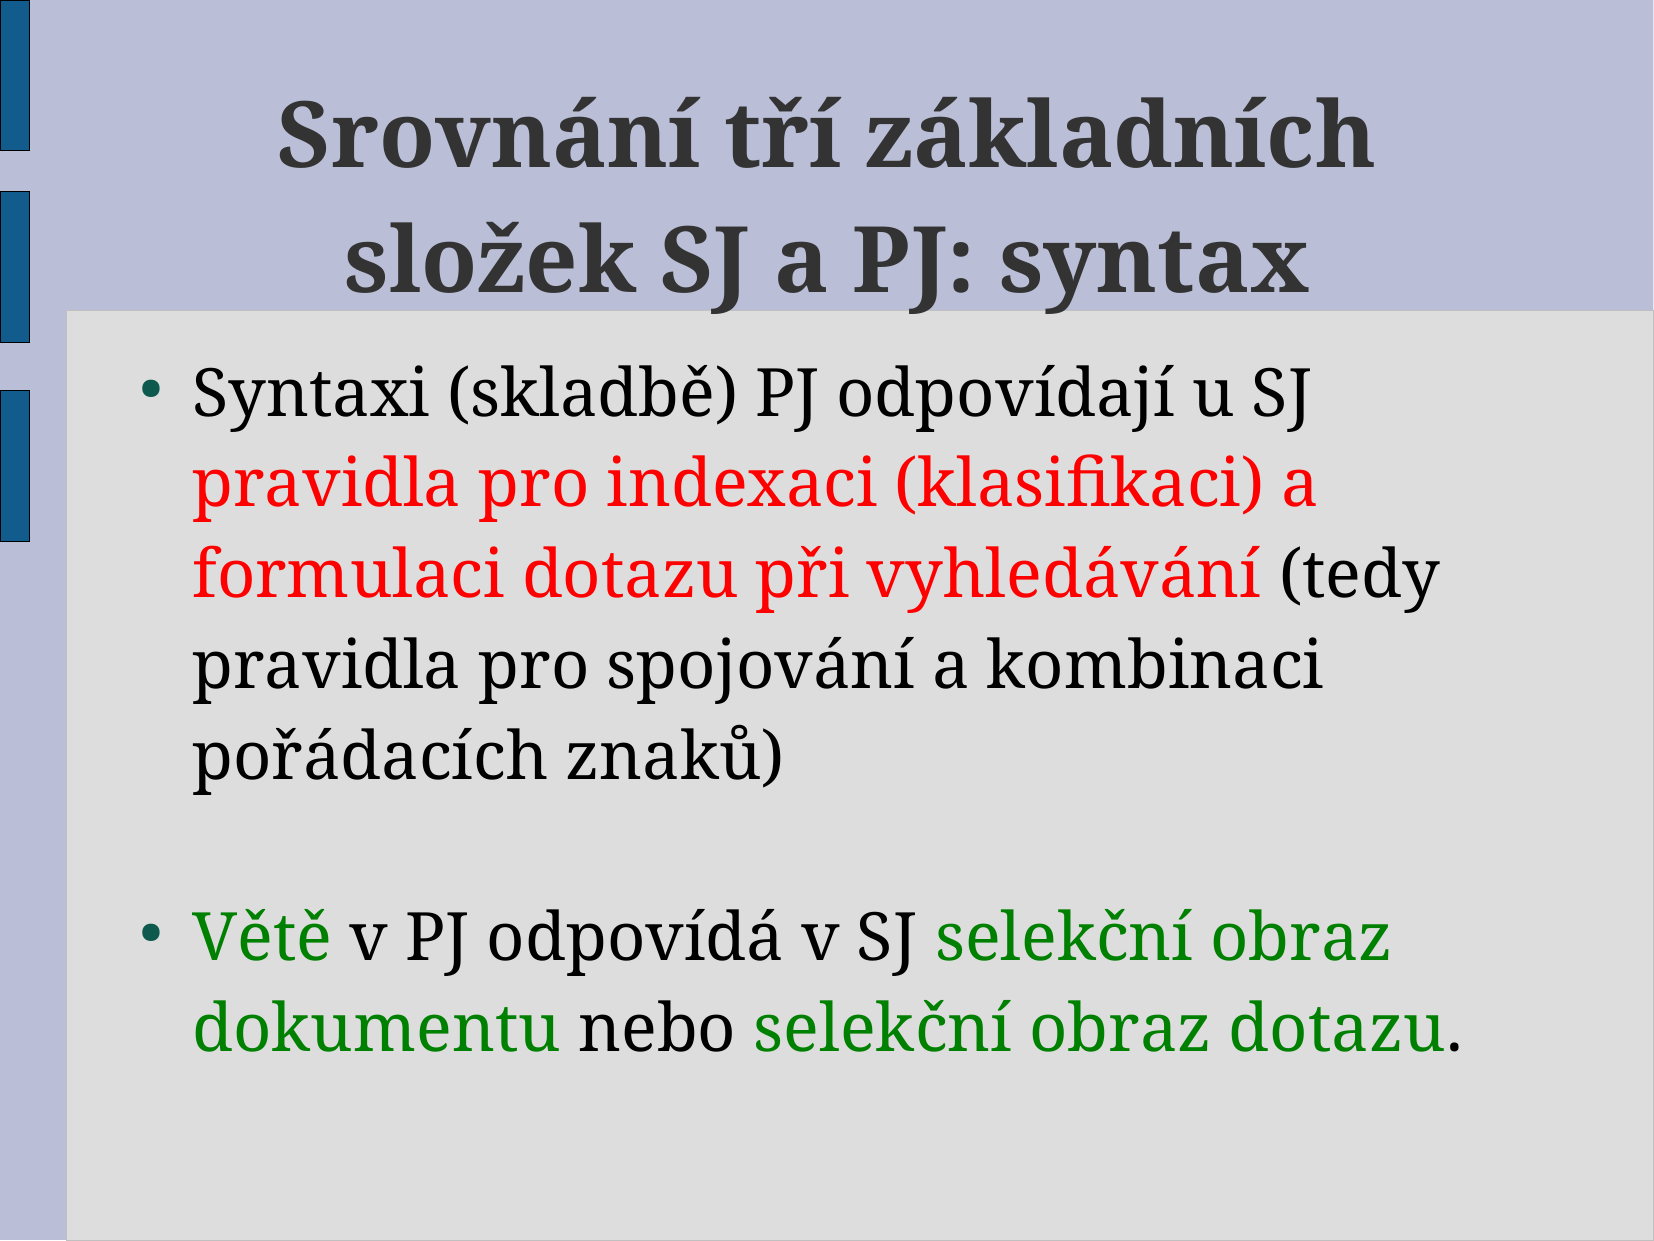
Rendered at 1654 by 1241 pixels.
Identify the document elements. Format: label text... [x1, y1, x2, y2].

list Syntaxi (skladbě) PJ odpovídají u SJ pravidla pro indexaci (klasifikaci) a formulaci dotazu při vyhledávání (tedy pravidla pro spojování a kombinaci pořádacích znaků) Větě v PJ odpovídá v SJ selekční obraz dokumentu nebo selekční obraz dotazu. [121, 344, 1534, 1112]
title Srovnání tří základních složek SJ a PJ: syntax [121, 90, 1534, 299]
